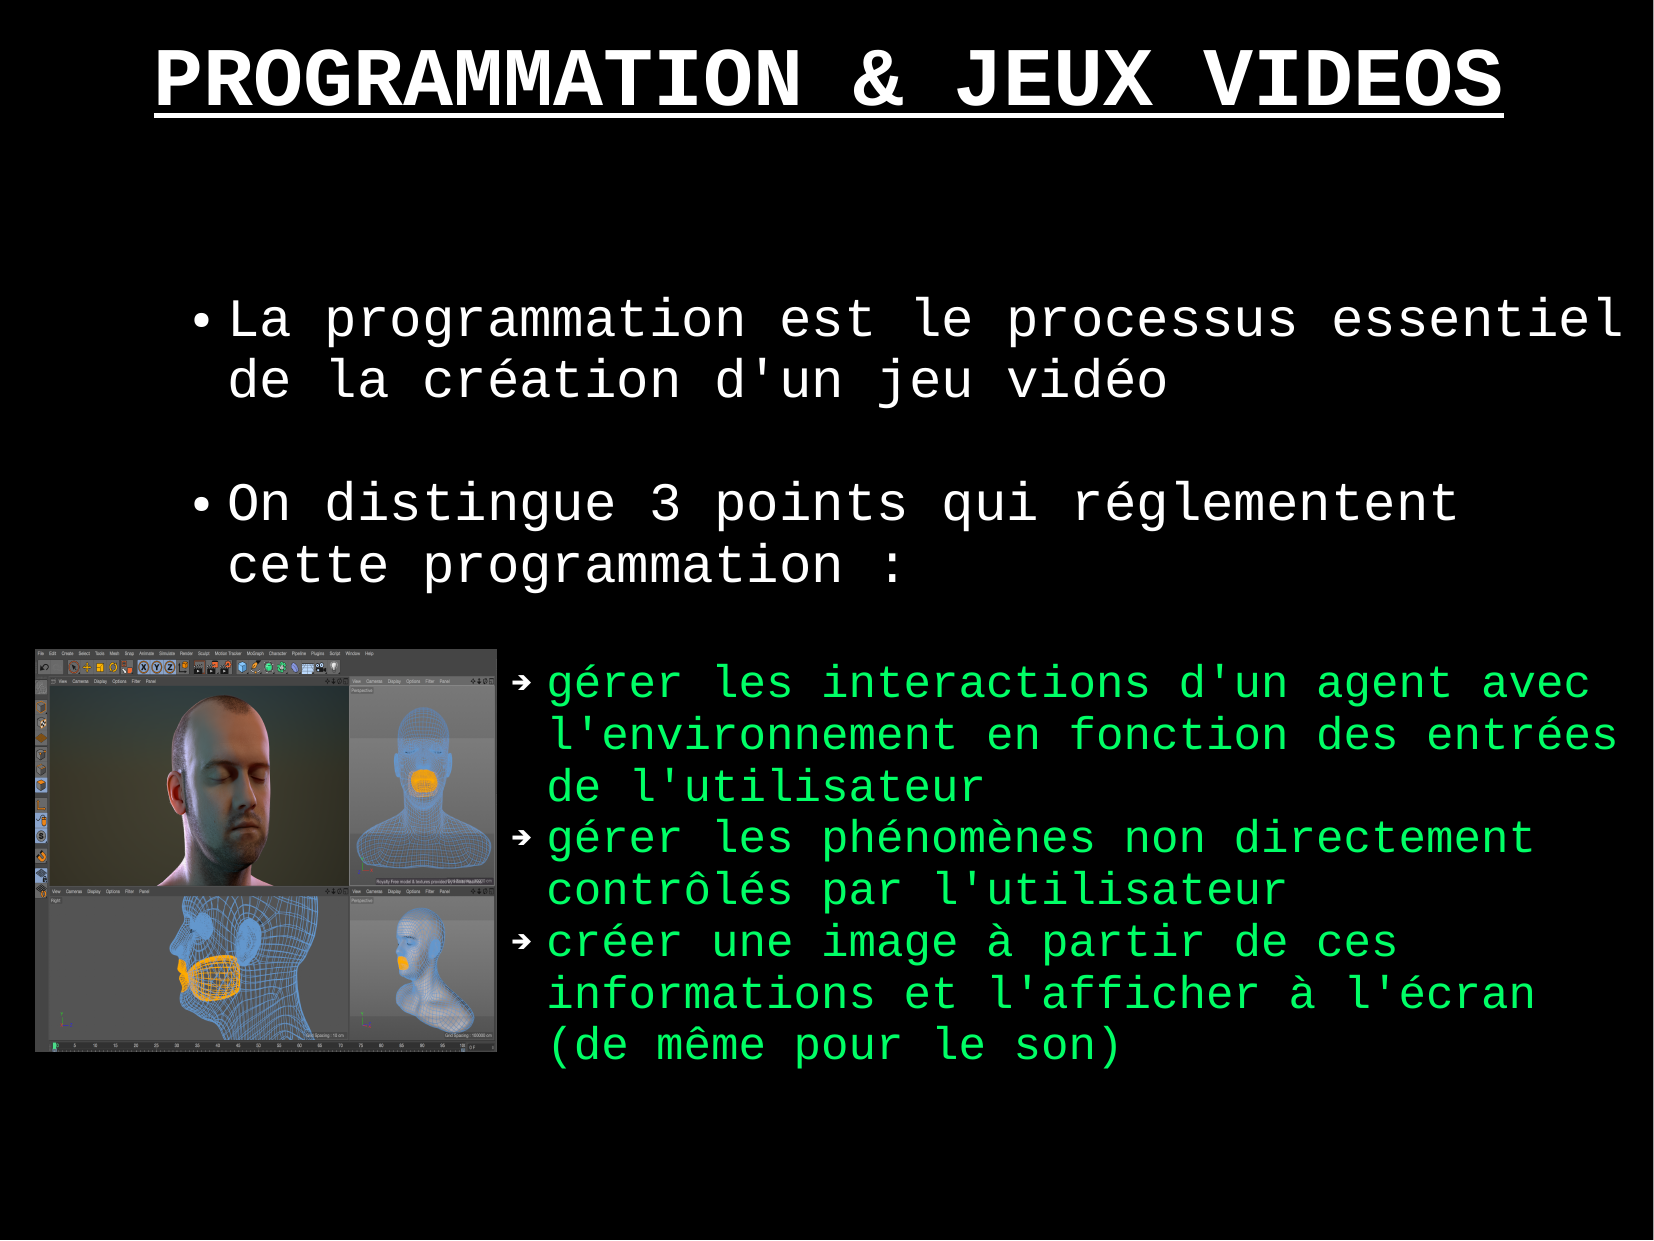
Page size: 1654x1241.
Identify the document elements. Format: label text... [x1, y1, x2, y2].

text_box PROGRAMMATION & JEUX VIDEOS [138, 28, 1533, 327]
text_box La programmation est le processus essentiel de la création d'un jeu vidéo On distingue 3 points qui réglementent cette programmation : gérer les interactions d'un agent avec l'environnement en fonction des entrées de l'utilisateur gérer les phénomènes non directement contrôlés par l'utilisateur créer une image à partir de ces informations et l'afficher à l'écran (de même pour le son) [177, 283, 1654, 1150]
picture [35, 649, 497, 1052]
